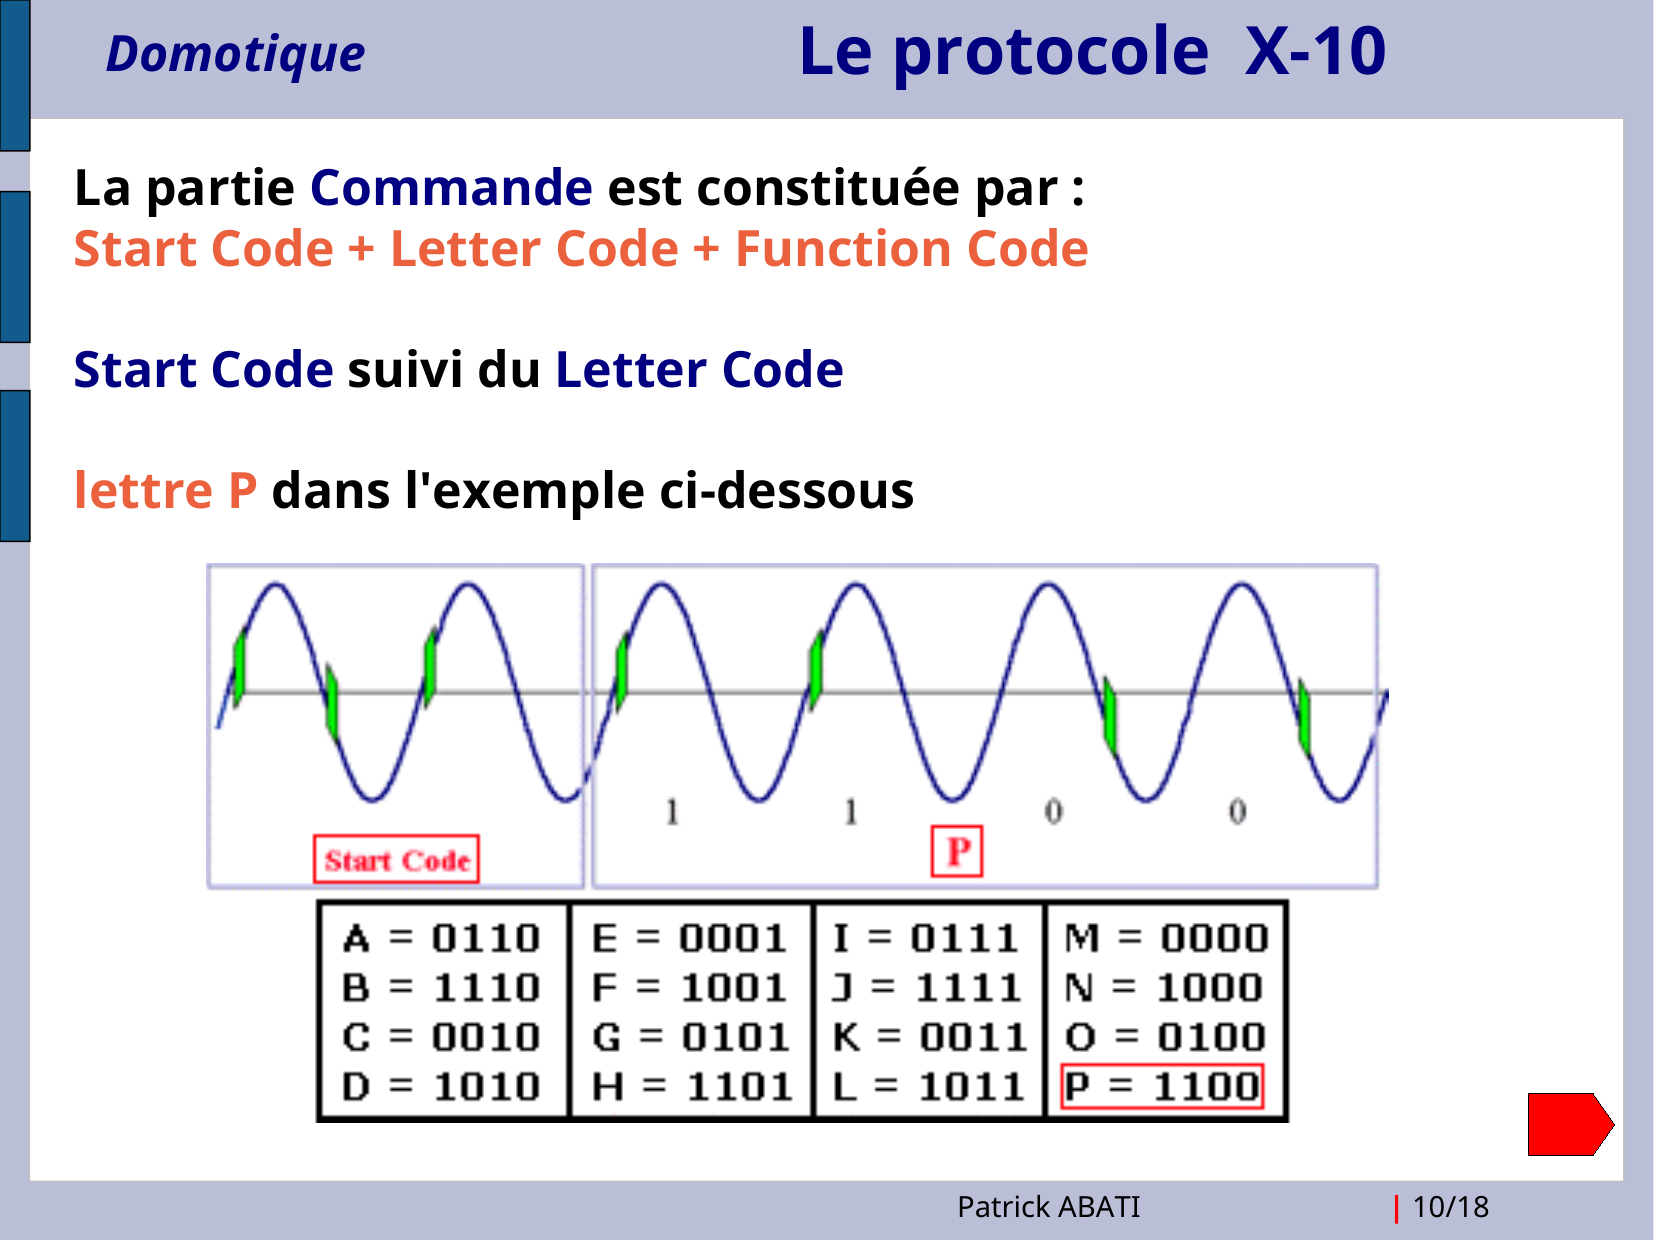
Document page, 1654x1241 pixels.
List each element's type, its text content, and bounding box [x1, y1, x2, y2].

text_box La partie Commande est constituée par : Start Code + Letter Code + Function Code Start Code suivi du Letter Code lettre P dans l'exemple ci-dessous [59, 147, 1595, 1130]
text_box [1528, 1093, 1615, 1156]
